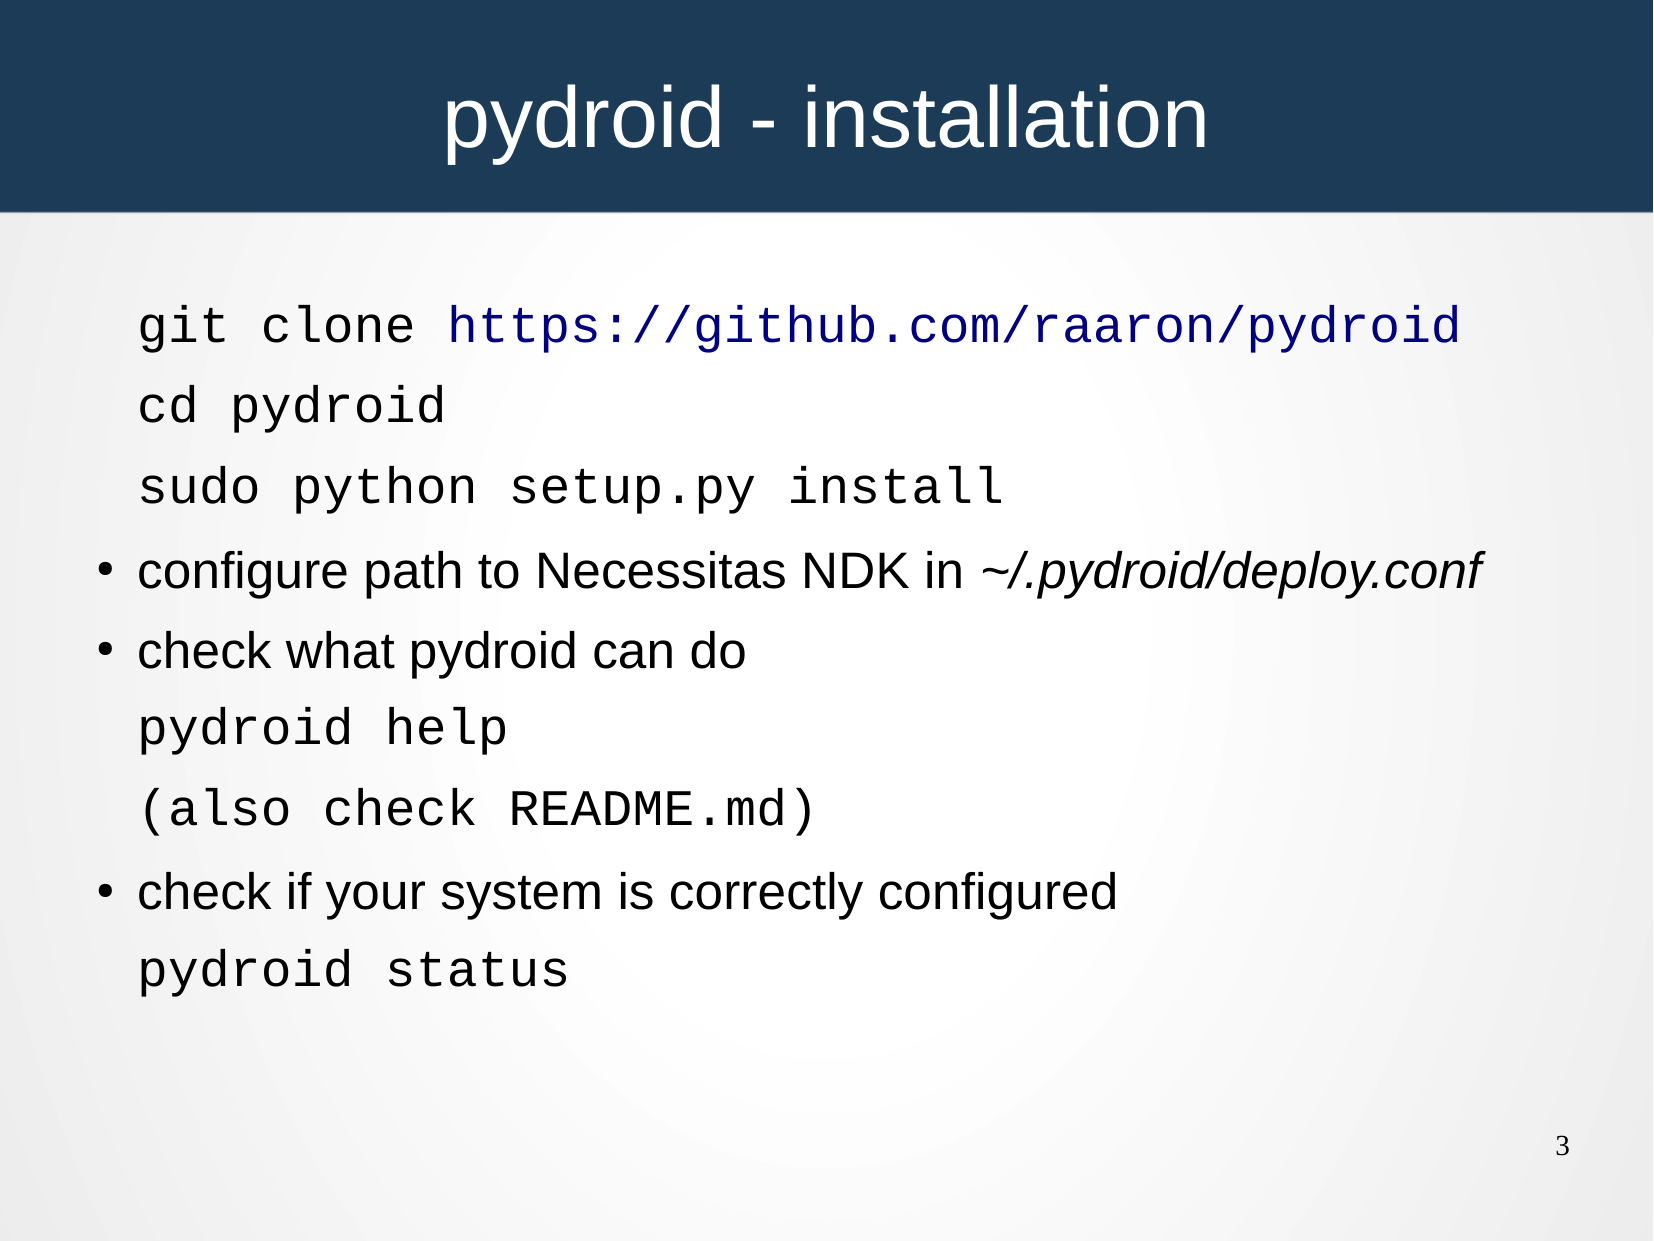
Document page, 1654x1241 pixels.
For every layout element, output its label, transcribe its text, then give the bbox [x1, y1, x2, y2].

title pydroid - installation [82, 47, 1571, 189]
list git clone https://github.com/raaron/pydroid cd pydroid sudo python setup.py install configure path to Necessitas NDK in ~/.pydroid/deploy.conf check what pydroid can do pydroid help (also check README.md) check if your system is correctly configured pydroid status [82, 299, 1571, 1019]
picture [0, 0, 1653, 1241]
